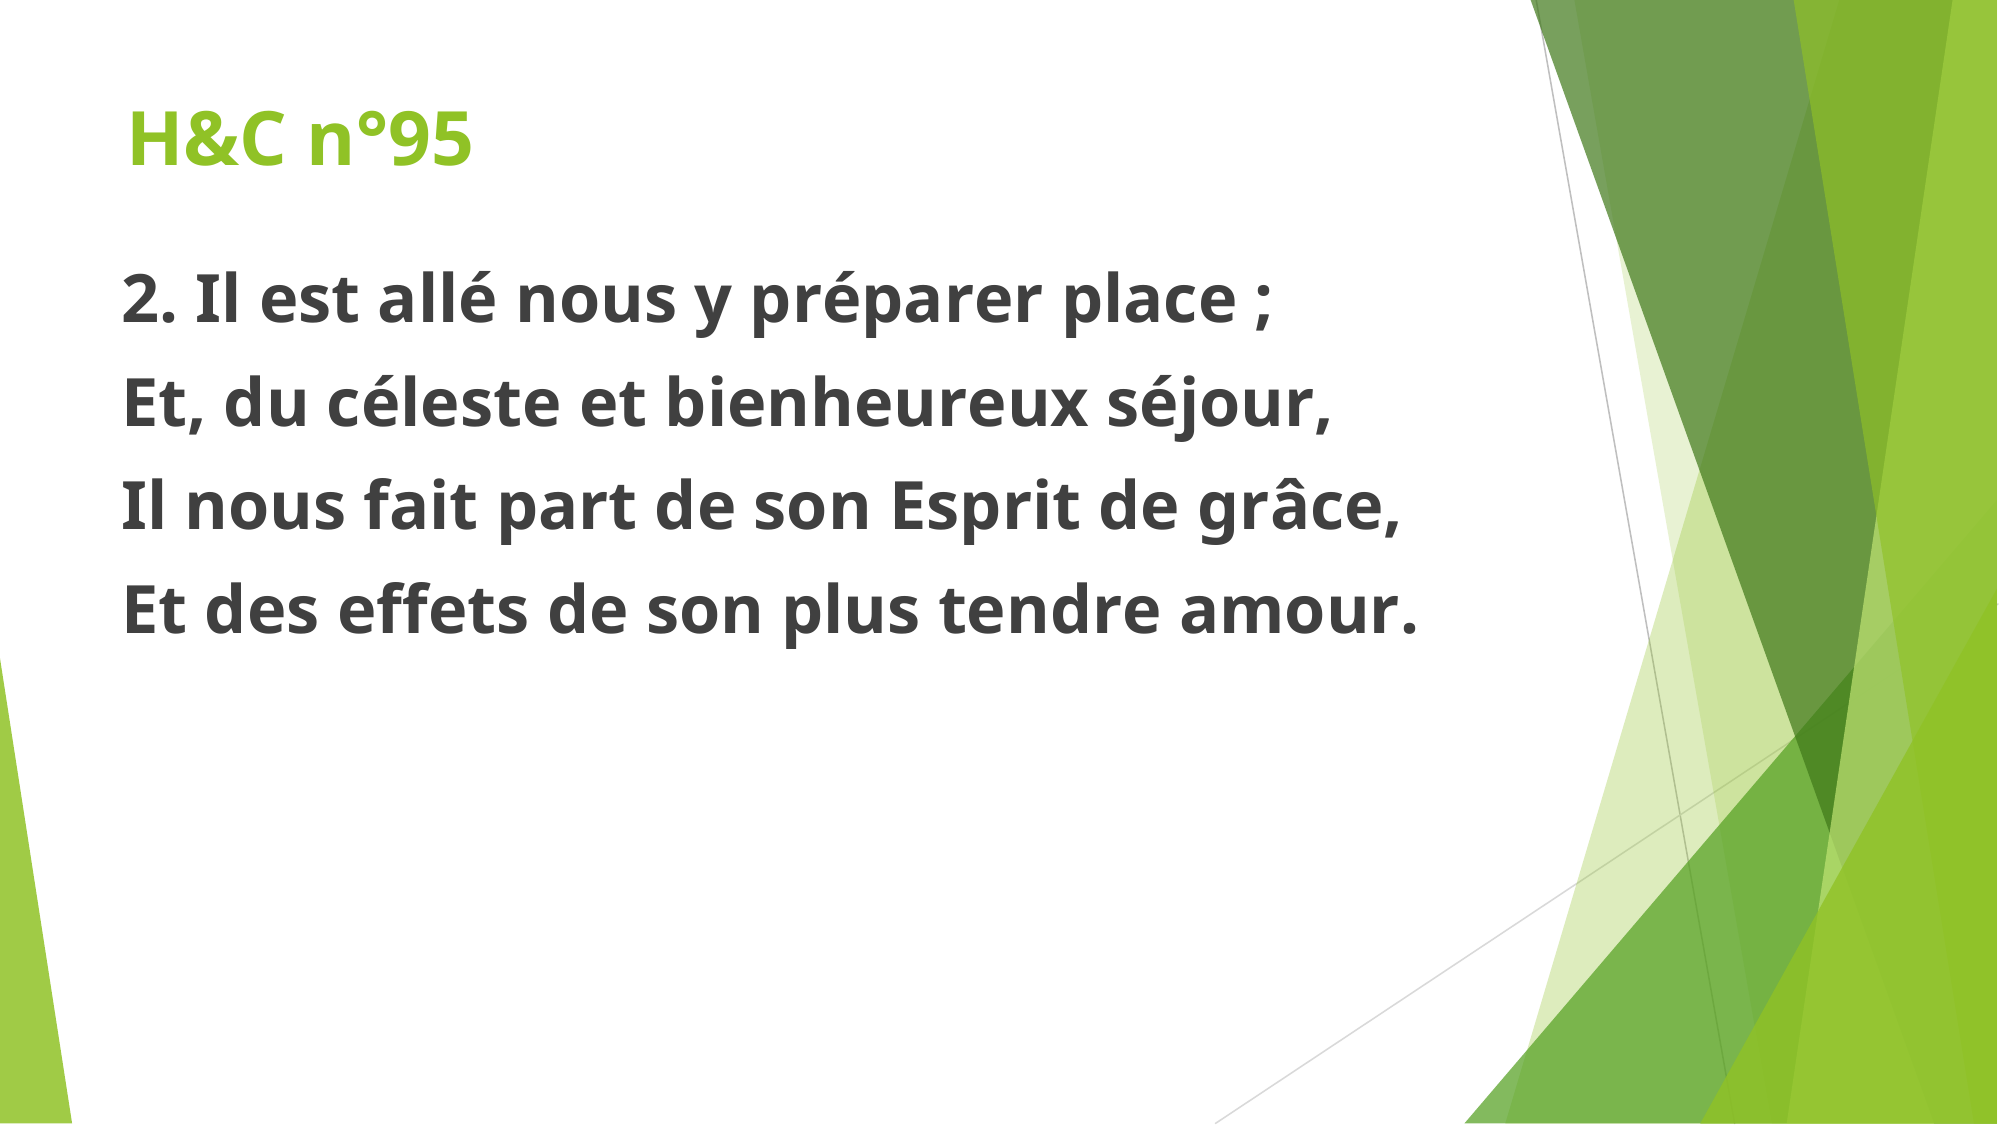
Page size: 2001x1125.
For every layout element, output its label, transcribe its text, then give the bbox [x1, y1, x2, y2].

text_box H&C n°95 [111, 82, 1522, 189]
text_box 2. Il est allé nous y préparer place ; Et, du céleste et bienheureux séjour, Il nous fait part de son Esprit de grâce, Et des effets de son plus tendre amour. [106, 236, 1961, 1074]
